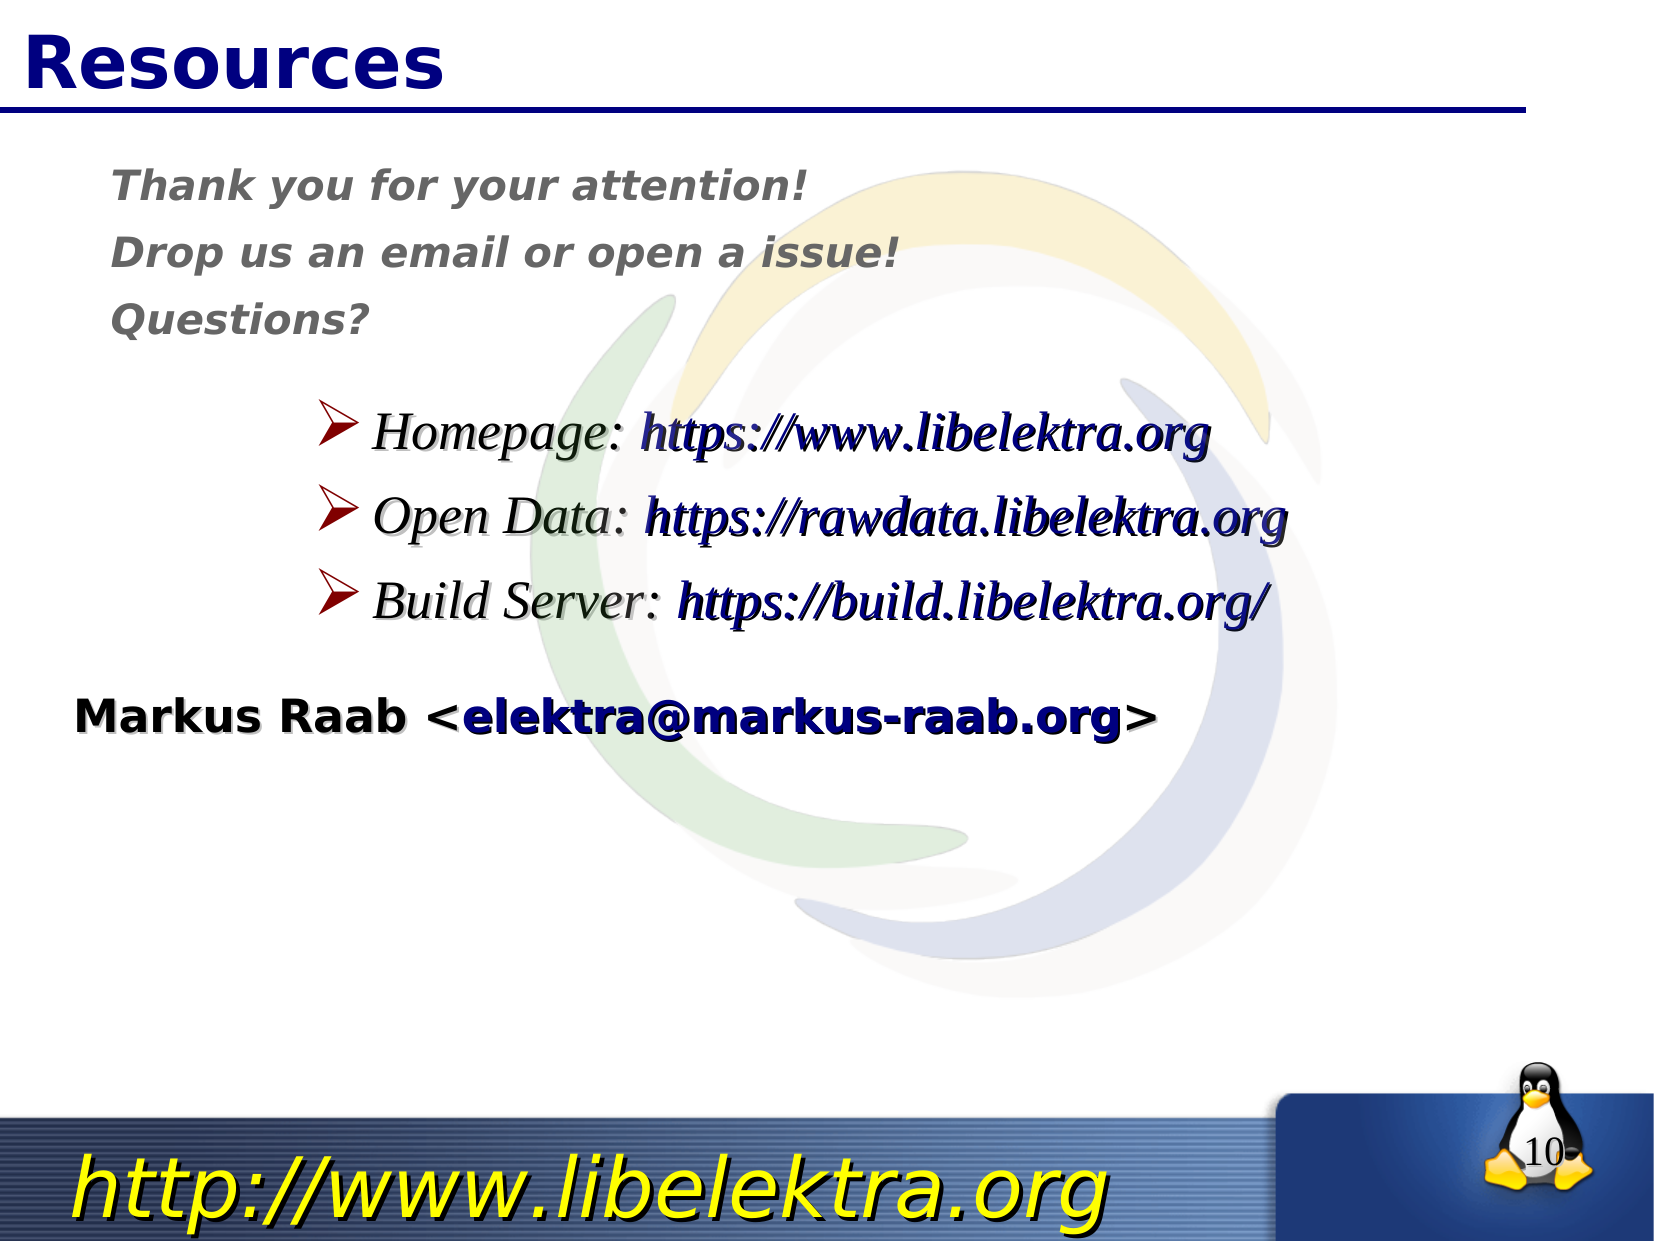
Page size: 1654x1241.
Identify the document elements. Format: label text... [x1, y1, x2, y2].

picture [481, 138, 1374, 679]
text_box <Foliennummer> [1272, 1122, 1566, 1178]
picture [0, 1061, 1654, 1241]
text_box Thank you for your attention! Drop us an email or open a issue! Questions? [95, 153, 1028, 352]
text_box Markus Raab <elektra@markus-raab.org> [58, 679, 1625, 755]
picture [481, 755, 1374, 1013]
list Homepage: https://www.libelektra.org Open Data: https://rawdata.libelektra.org Build Server: https://build.libelektra.org/ [298, 389, 481, 634]
text_box Resources [22, 14, 1611, 111]
